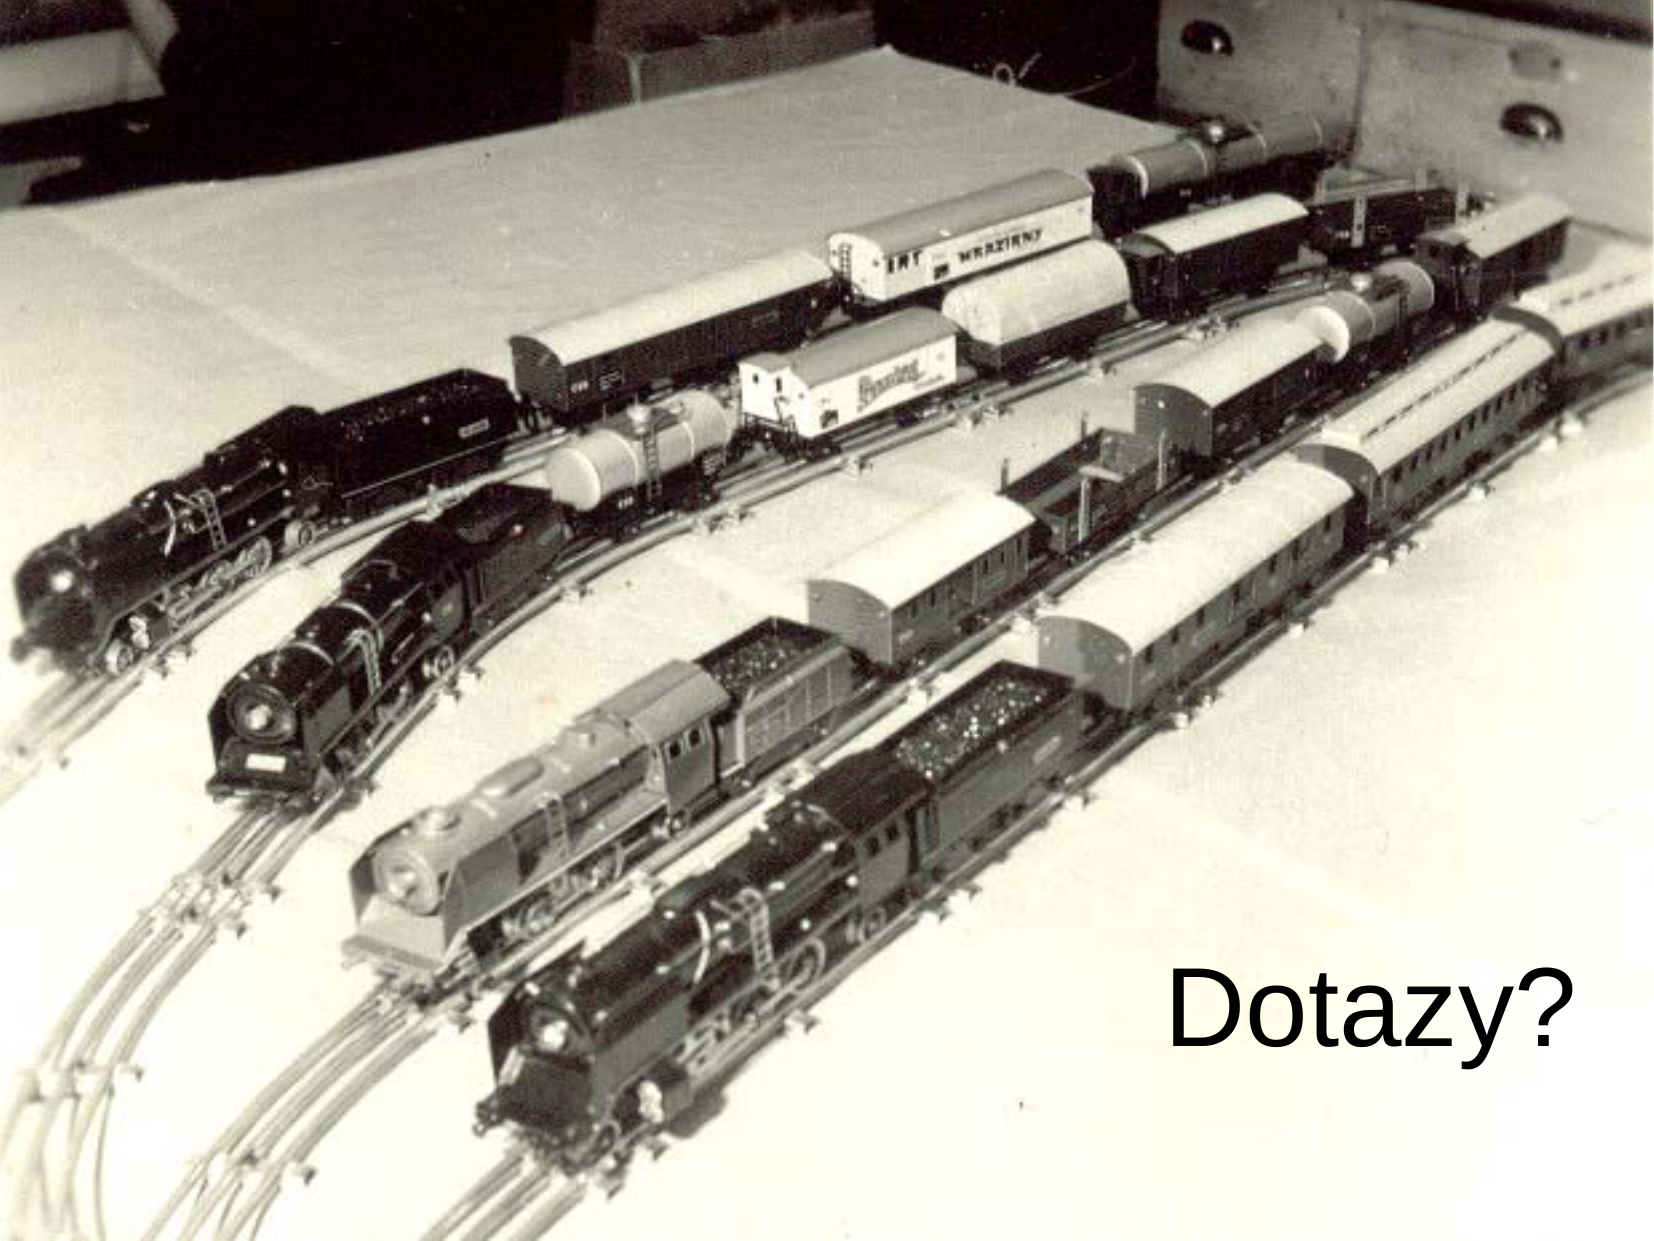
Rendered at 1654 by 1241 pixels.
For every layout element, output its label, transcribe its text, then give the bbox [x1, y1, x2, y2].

list Dotazy? [88, 944, 1577, 1123]
picture [0, 0, 1654, 1241]
